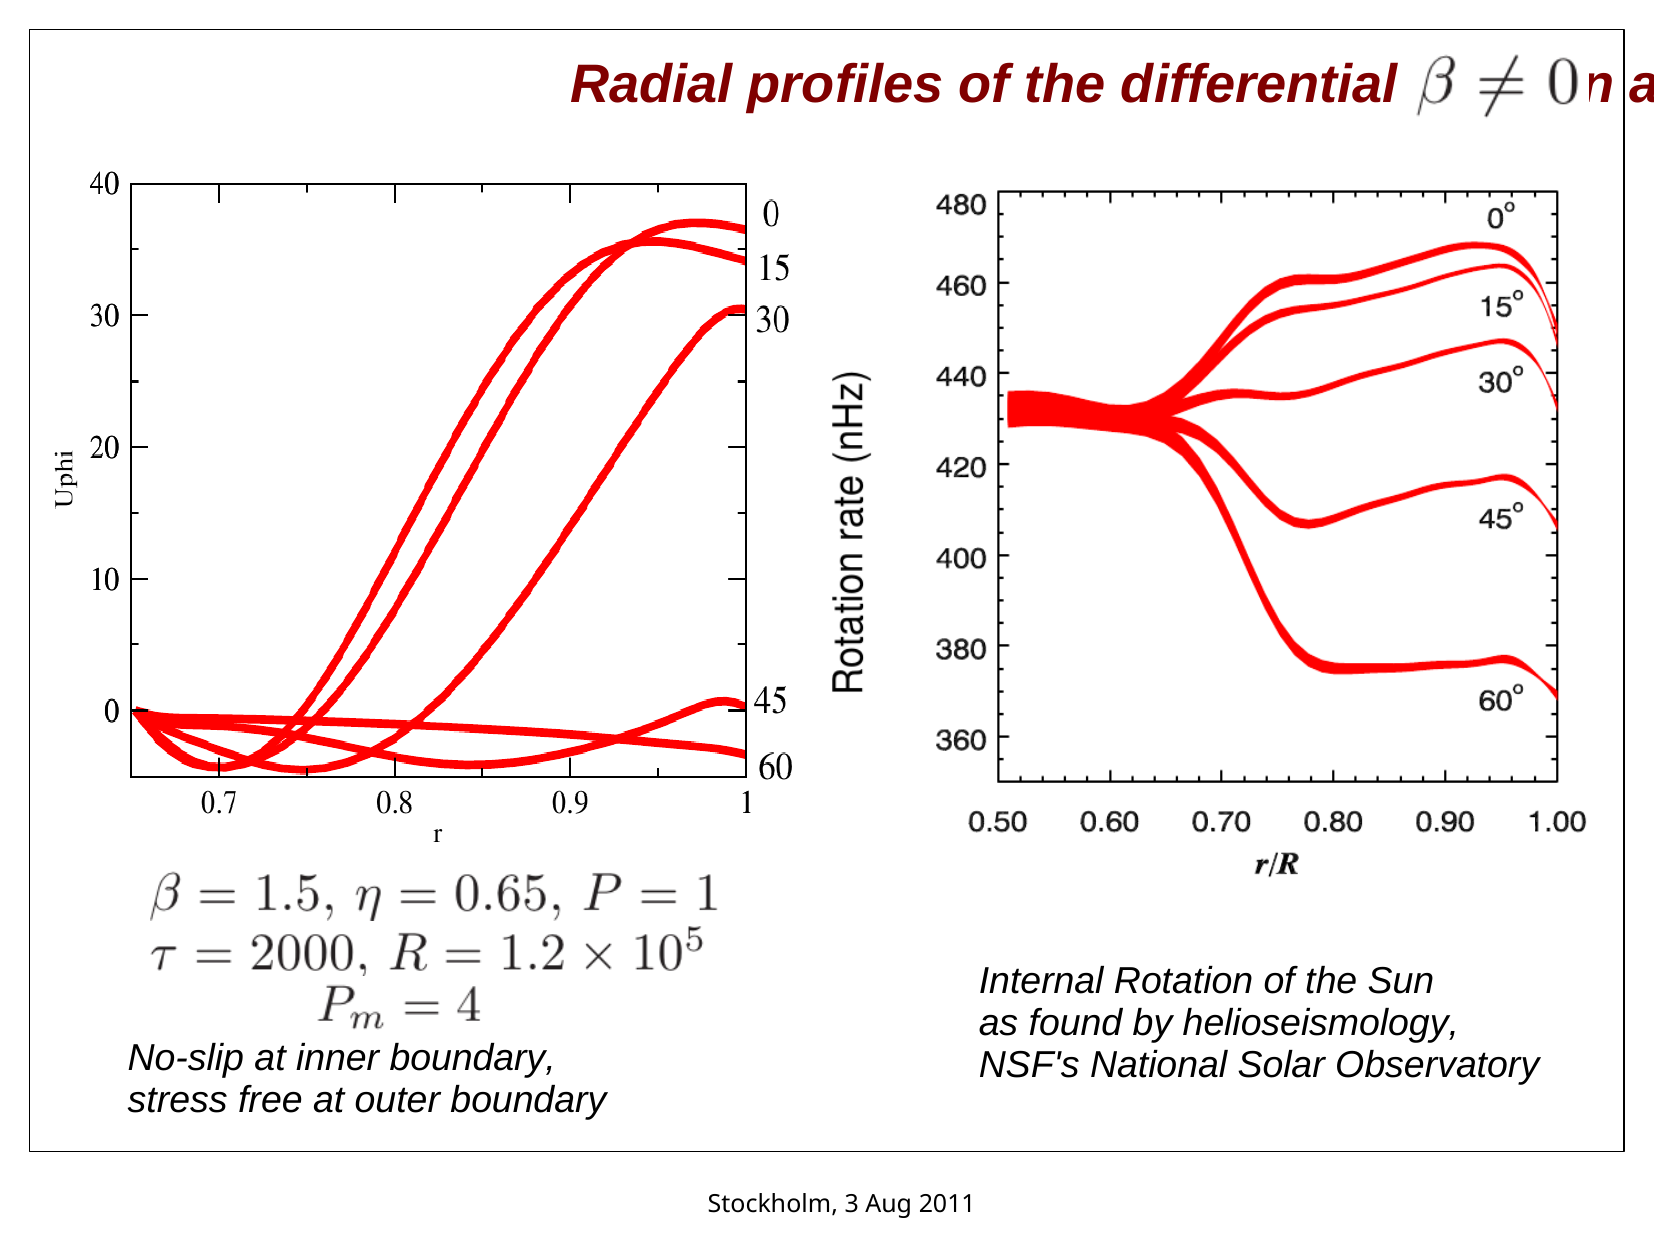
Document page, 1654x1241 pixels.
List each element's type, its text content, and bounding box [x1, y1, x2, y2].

text_box Internal Rotation of the Sun as found by helioseismology, NSF's National Solar Observatory [964, 952, 1565, 1093]
picture [1403, 35, 1589, 126]
text_box Stockholm, 3 Aug 2011 [692, 1172, 961, 1226]
text_box Radial profiles of the differential rotation and [555, 42, 1087, 119]
picture [821, 181, 1595, 886]
text_box No-slip at inner boundary, stress free at outer boundary [113, 1029, 622, 1128]
picture [45, 169, 804, 849]
picture [140, 861, 724, 1036]
